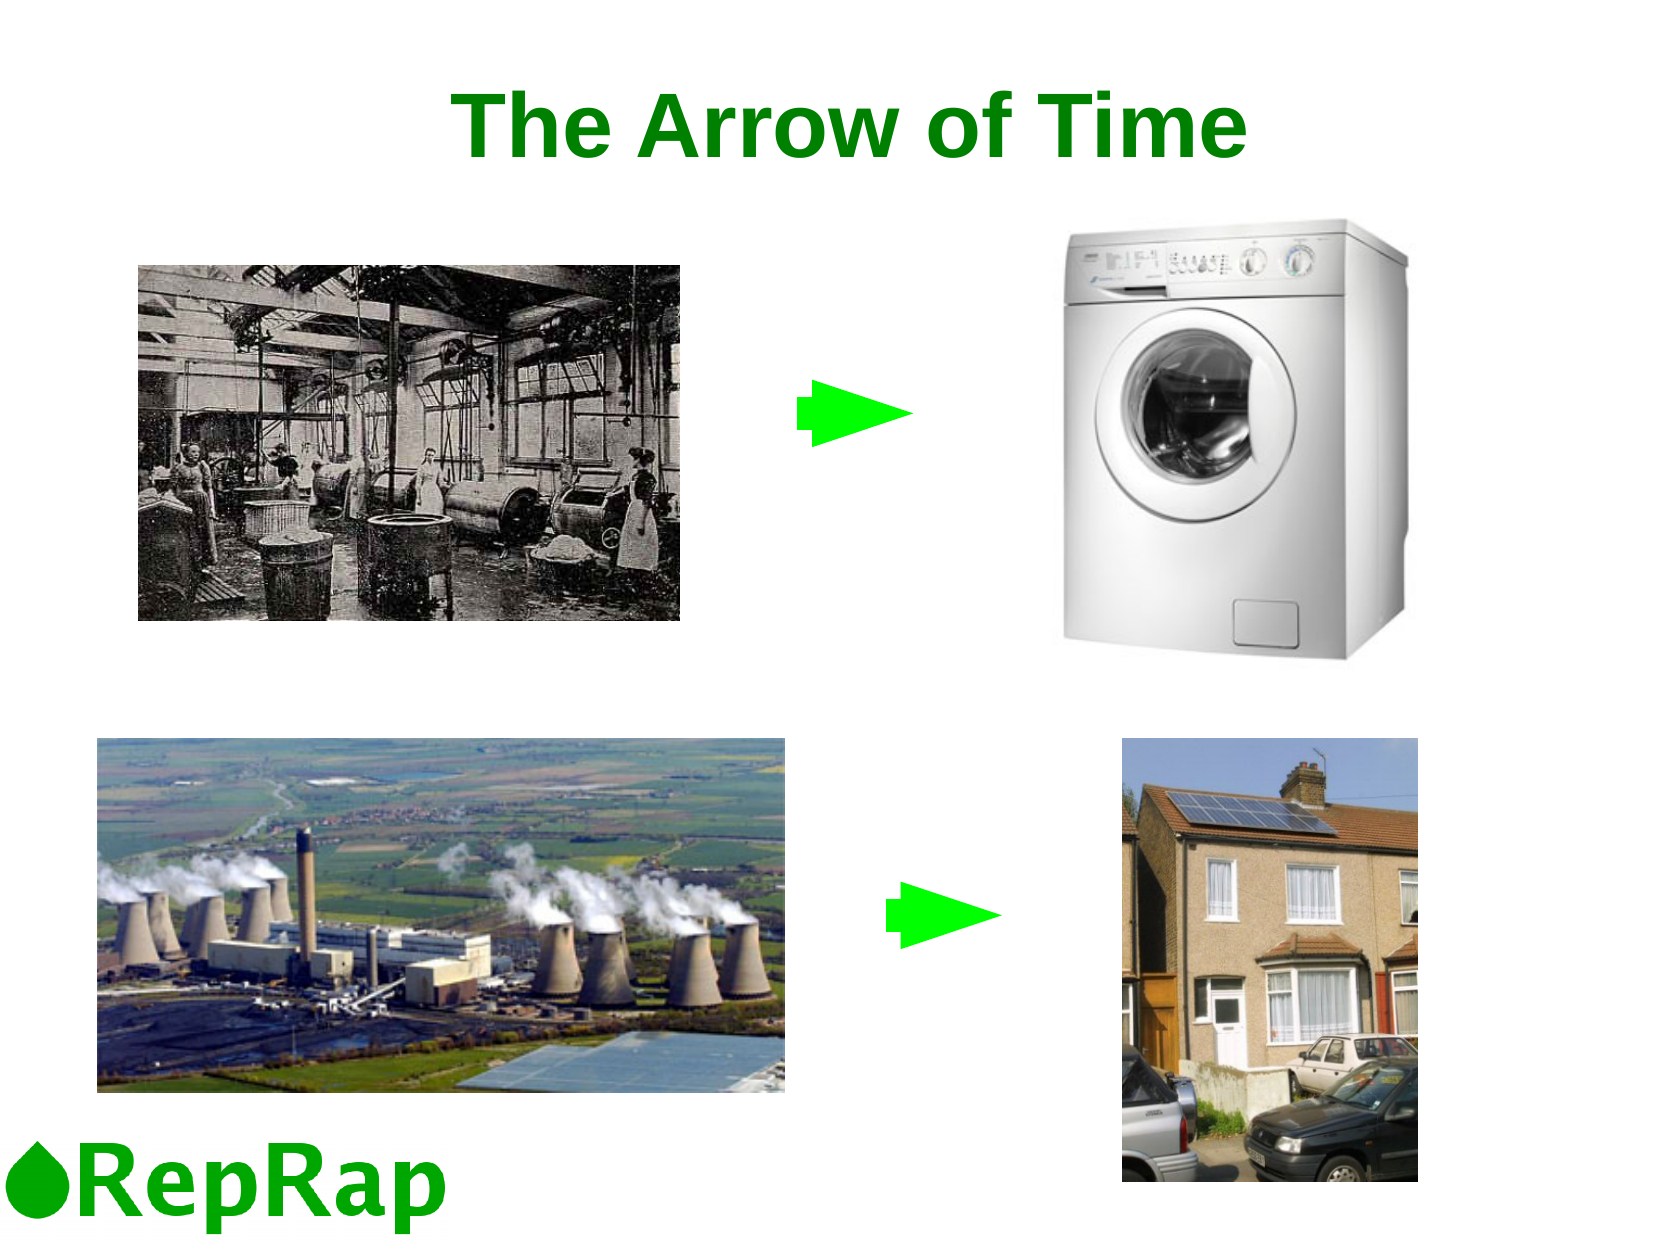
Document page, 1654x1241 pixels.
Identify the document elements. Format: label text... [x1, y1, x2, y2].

picture [1122, 738, 1418, 1182]
picture [1003, 206, 1470, 673]
title The Arrow of Time [106, 59, 1595, 296]
picture [138, 265, 680, 621]
picture [0, 1137, 451, 1240]
picture [97, 738, 785, 1093]
